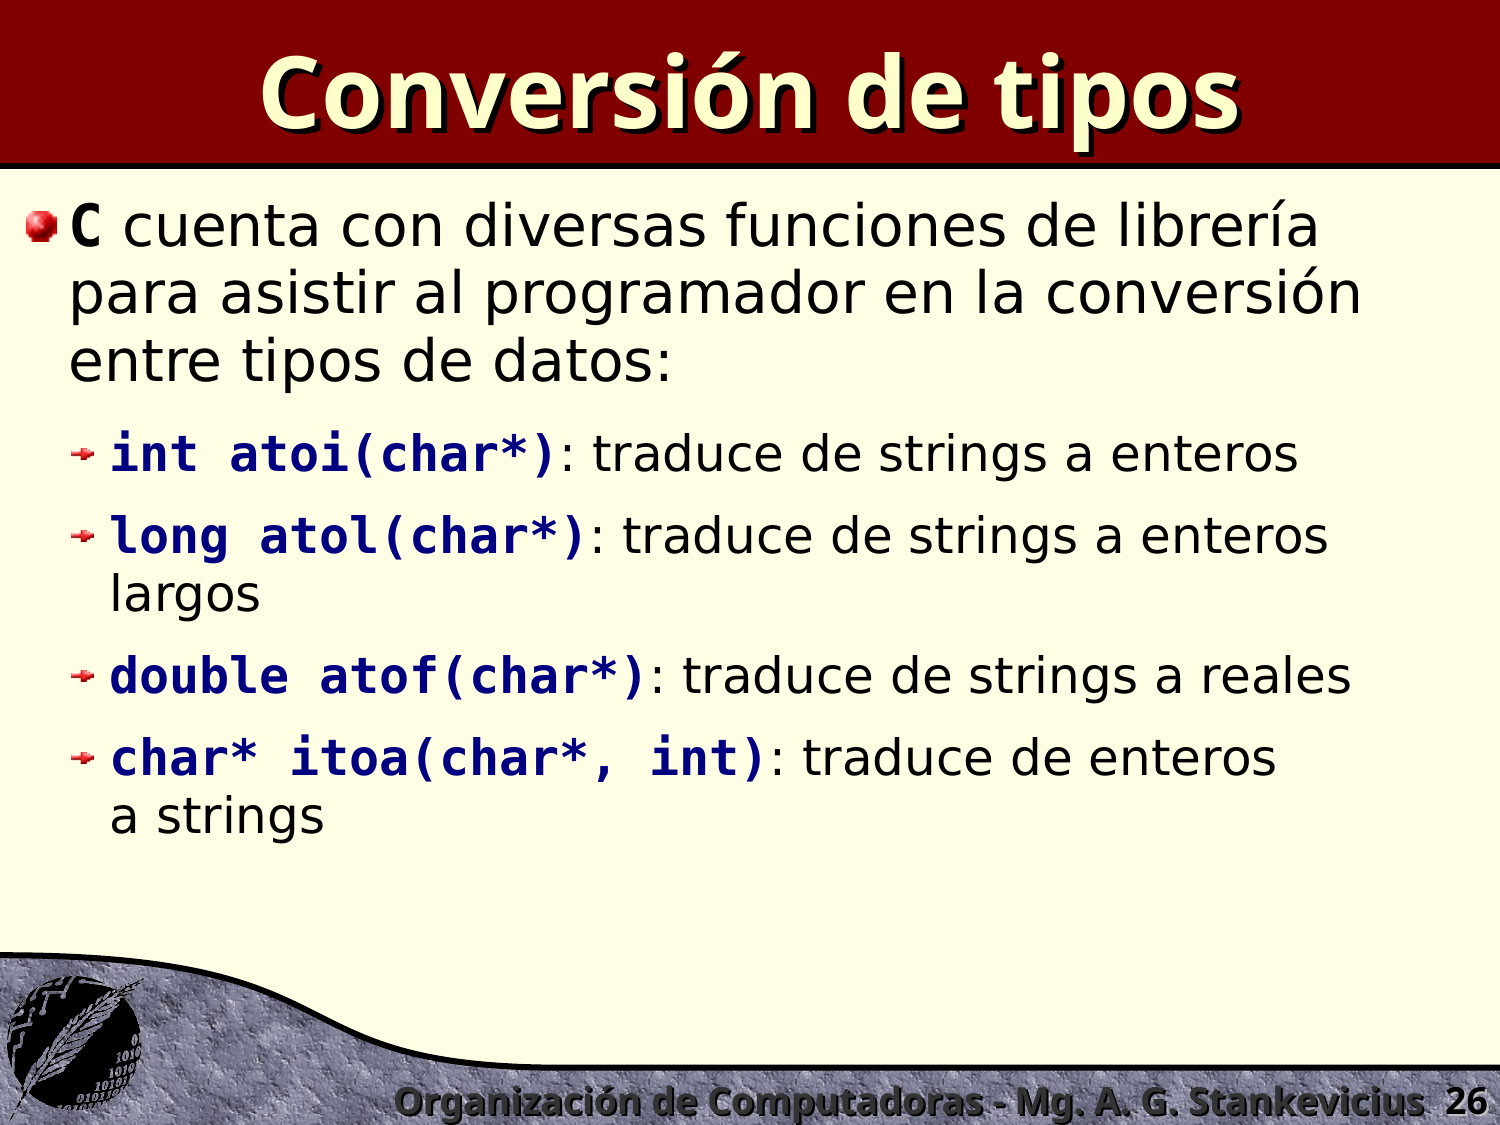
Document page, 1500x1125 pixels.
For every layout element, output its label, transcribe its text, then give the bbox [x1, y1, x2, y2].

picture [1058, 1100, 1065, 1110]
picture [0, 959, 1500, 1125]
picture [448, 1100, 455, 1110]
list C cuenta con diversas funciones de librería para asistir al programador en la conversión entre tipos de datos: int atoi(char*): traduce de strings a enteros long atol(char*): traduce de strings a enteros largos double atof(char*): traduce de strings a reales char* itoa(char*, int): traduce de enteros a strings [11, 192, 1486, 935]
title Conversión de tipos [15, 5, 1485, 160]
picture [802, 1100, 806, 1110]
